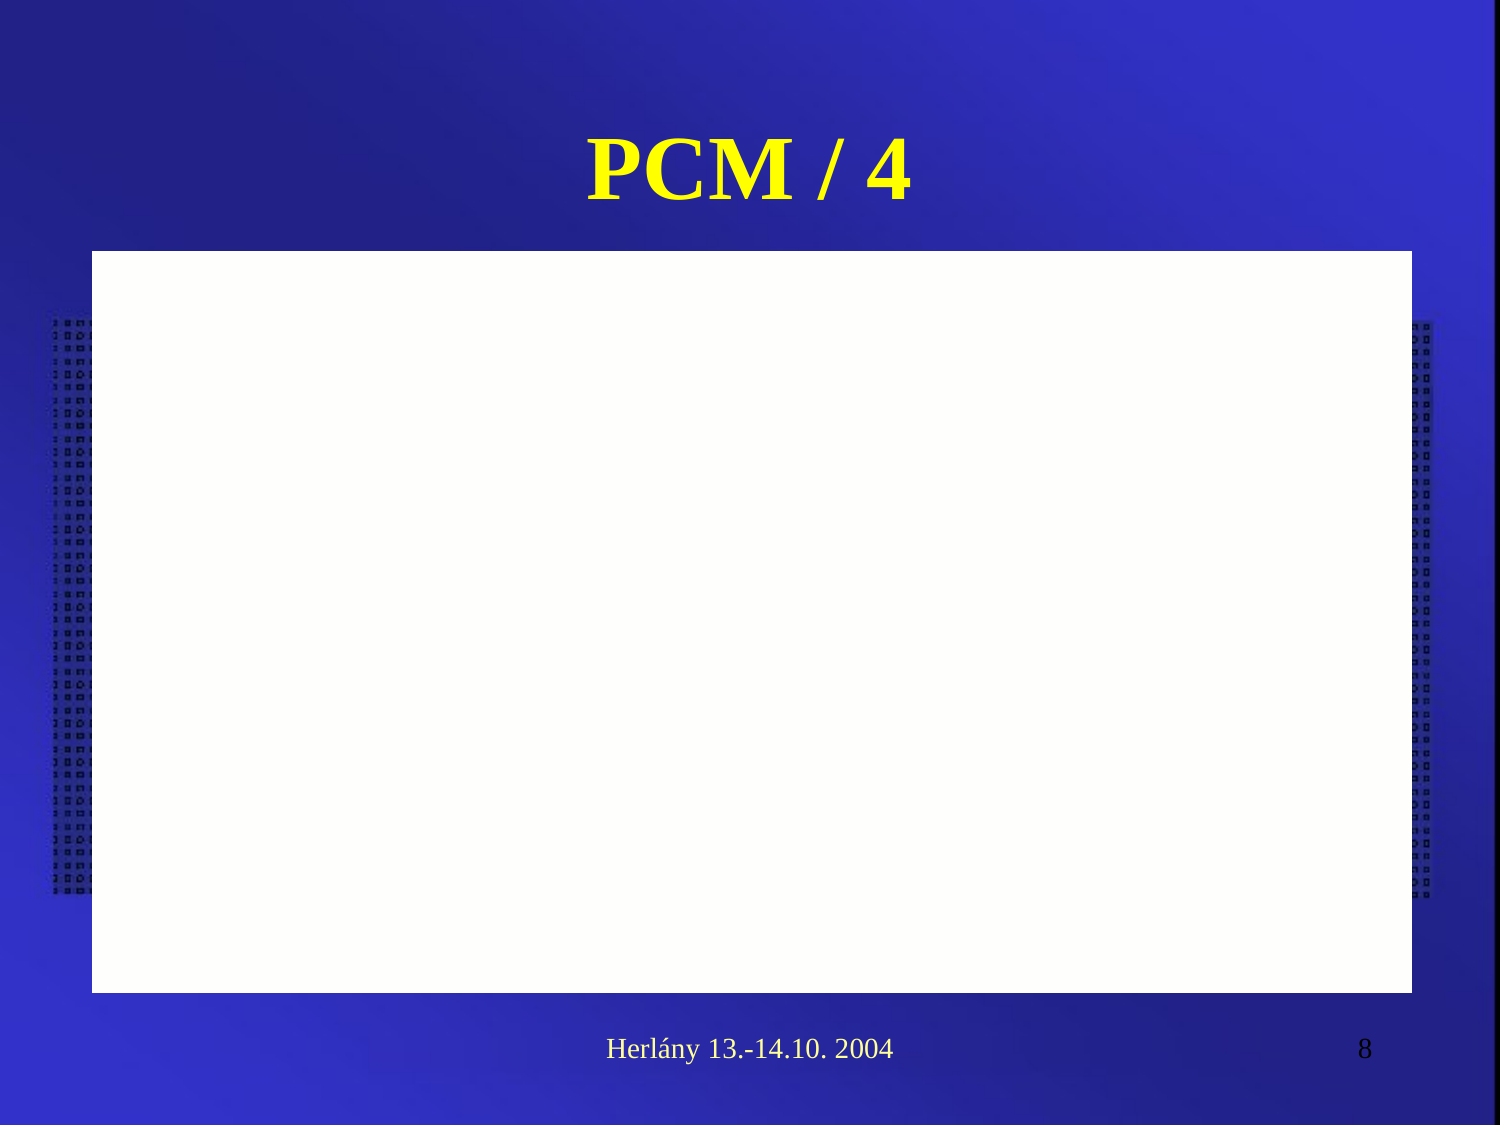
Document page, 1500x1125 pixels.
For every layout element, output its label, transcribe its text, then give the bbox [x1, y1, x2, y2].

text_box 20 [1074, 1024, 1388, 1073]
text_box Herlány 13.-14.10. 2004 [512, 1024, 988, 1073]
picture [0, 0, 1500, 1125]
title PCM / 4 [112, 74, 1388, 251]
